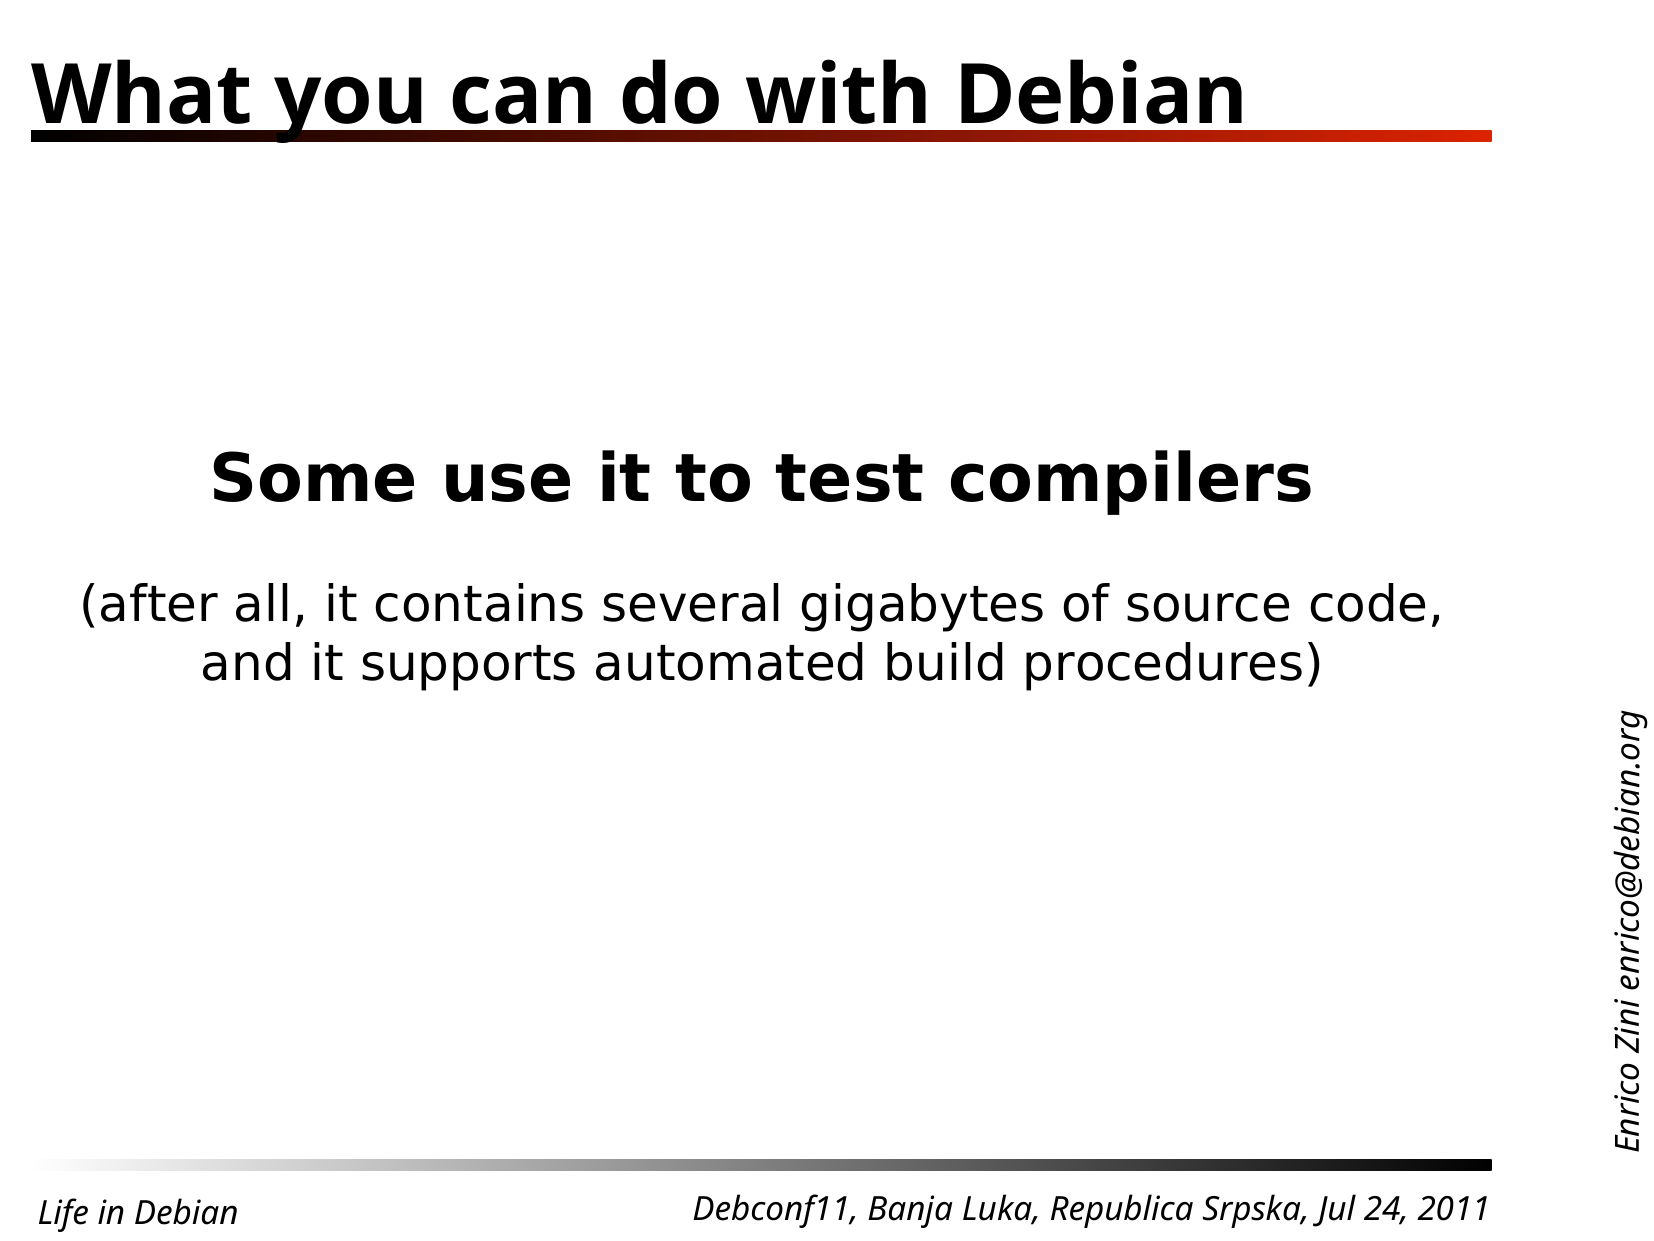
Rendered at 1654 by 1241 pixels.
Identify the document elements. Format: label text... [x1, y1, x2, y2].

text_box Some use it to test compilers (after all, it contains several gigabytes of source code, and it supports automated build procedures) [30, 439, 1495, 692]
text_box What you can do with Debian [31, 34, 1438, 168]
